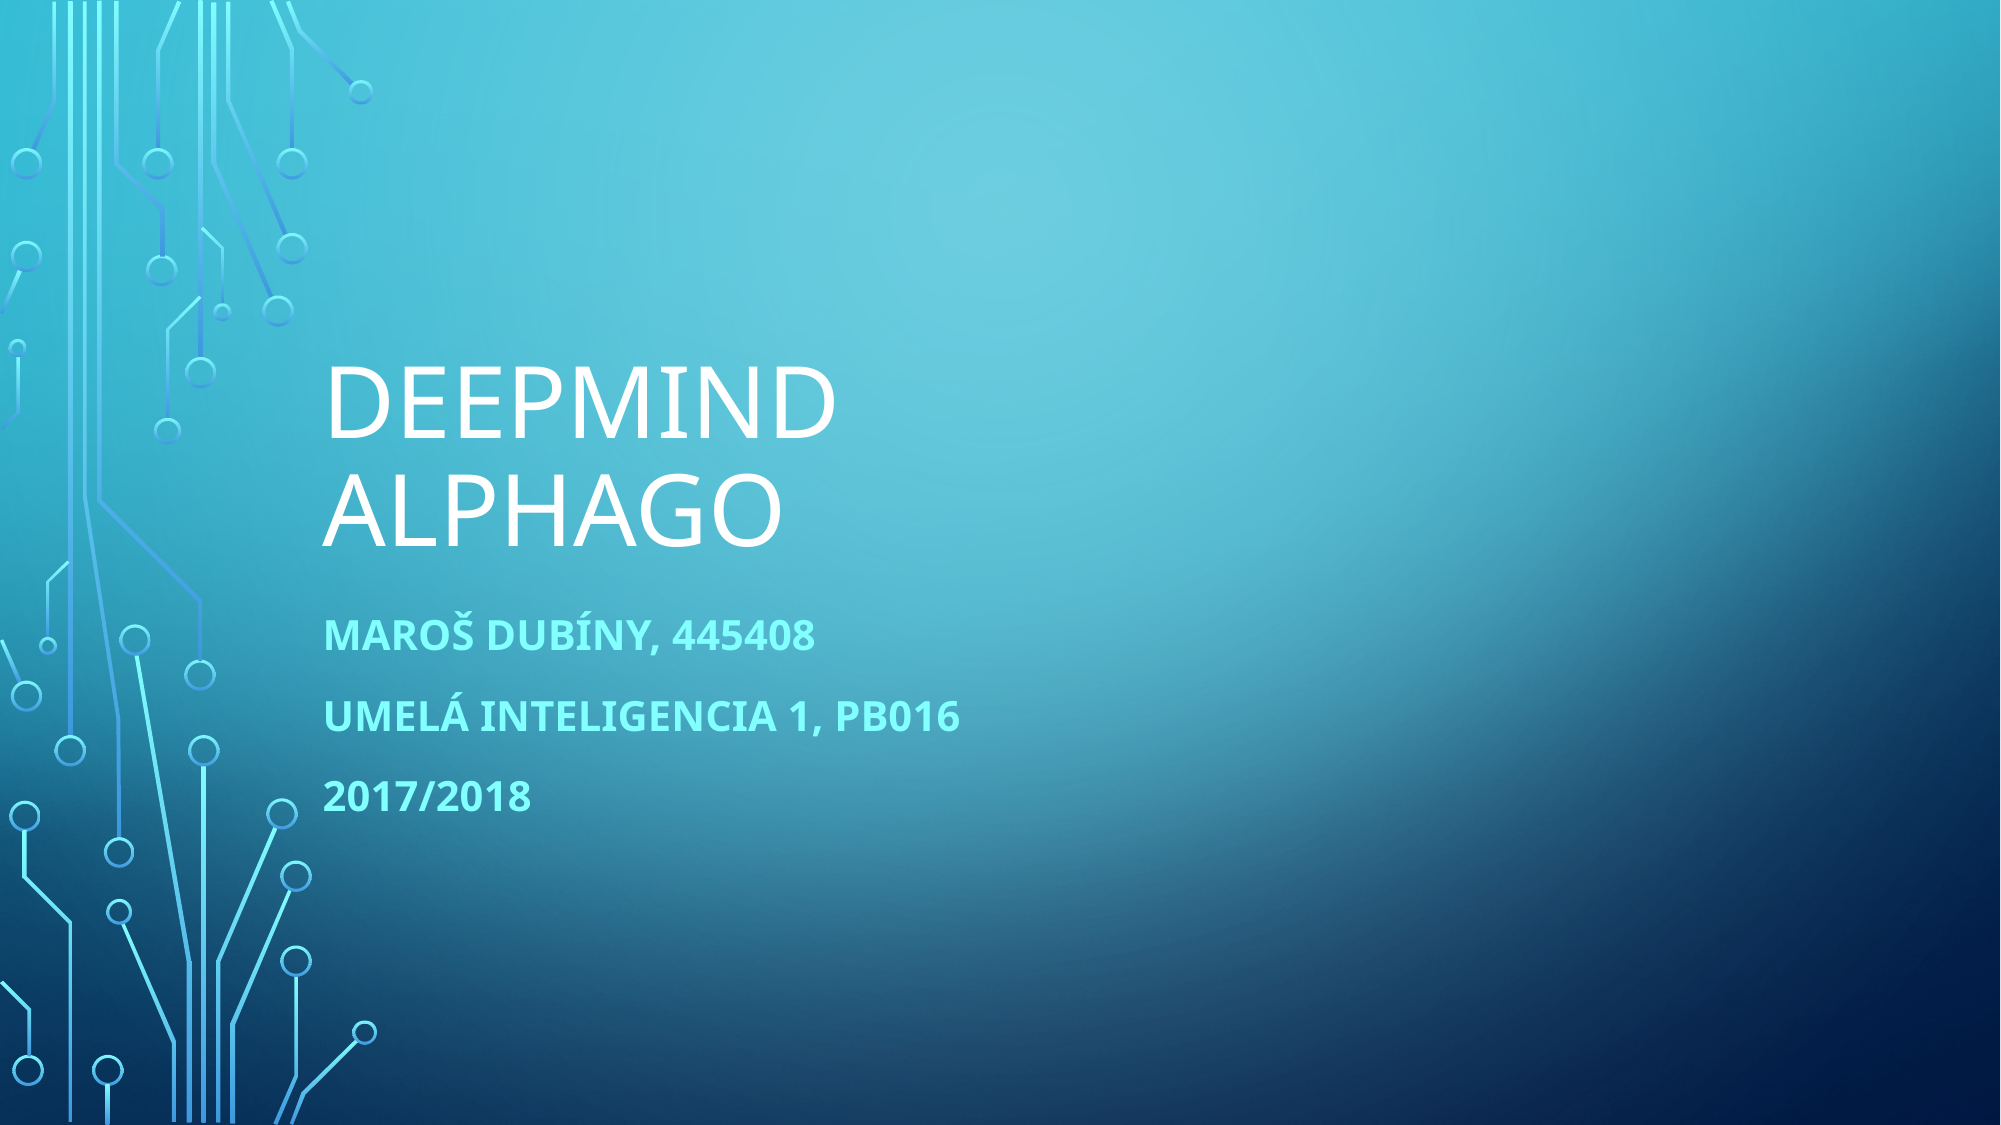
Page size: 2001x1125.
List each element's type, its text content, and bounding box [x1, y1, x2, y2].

title DeepMind Alphago [307, 184, 1750, 576]
subtitle Maroš Dubíny, 445408 Umelá inteligencia 1, PB016 2017/2018 [307, 590, 1750, 863]
